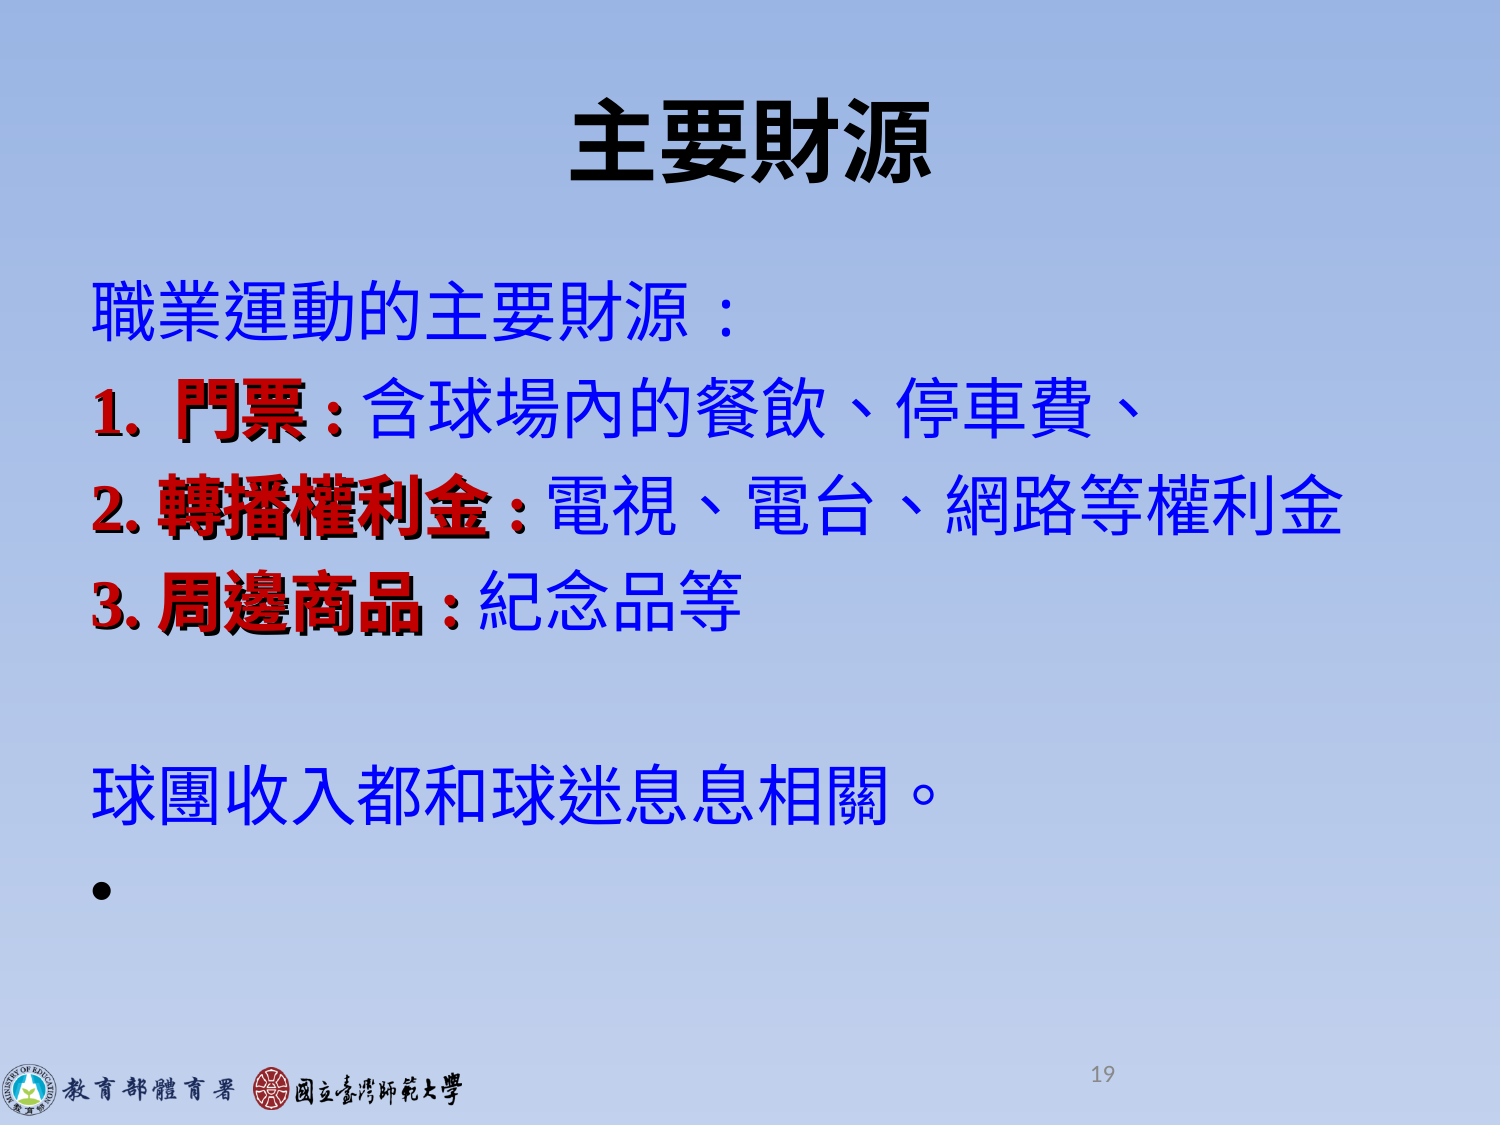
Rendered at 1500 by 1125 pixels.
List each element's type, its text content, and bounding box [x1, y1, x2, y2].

text_box [1074, 1042, 1426, 1103]
title 主要財源 [75, 45, 1426, 233]
list 職業運動的主要財源: 1. 門票:含球場內的餐飲、停車費、 2.轉播權利金:電視、電台、網路等權利金 3.周邊商品:紀念品等 球團收入都和球迷息息相關。 [75, 262, 1426, 1005]
